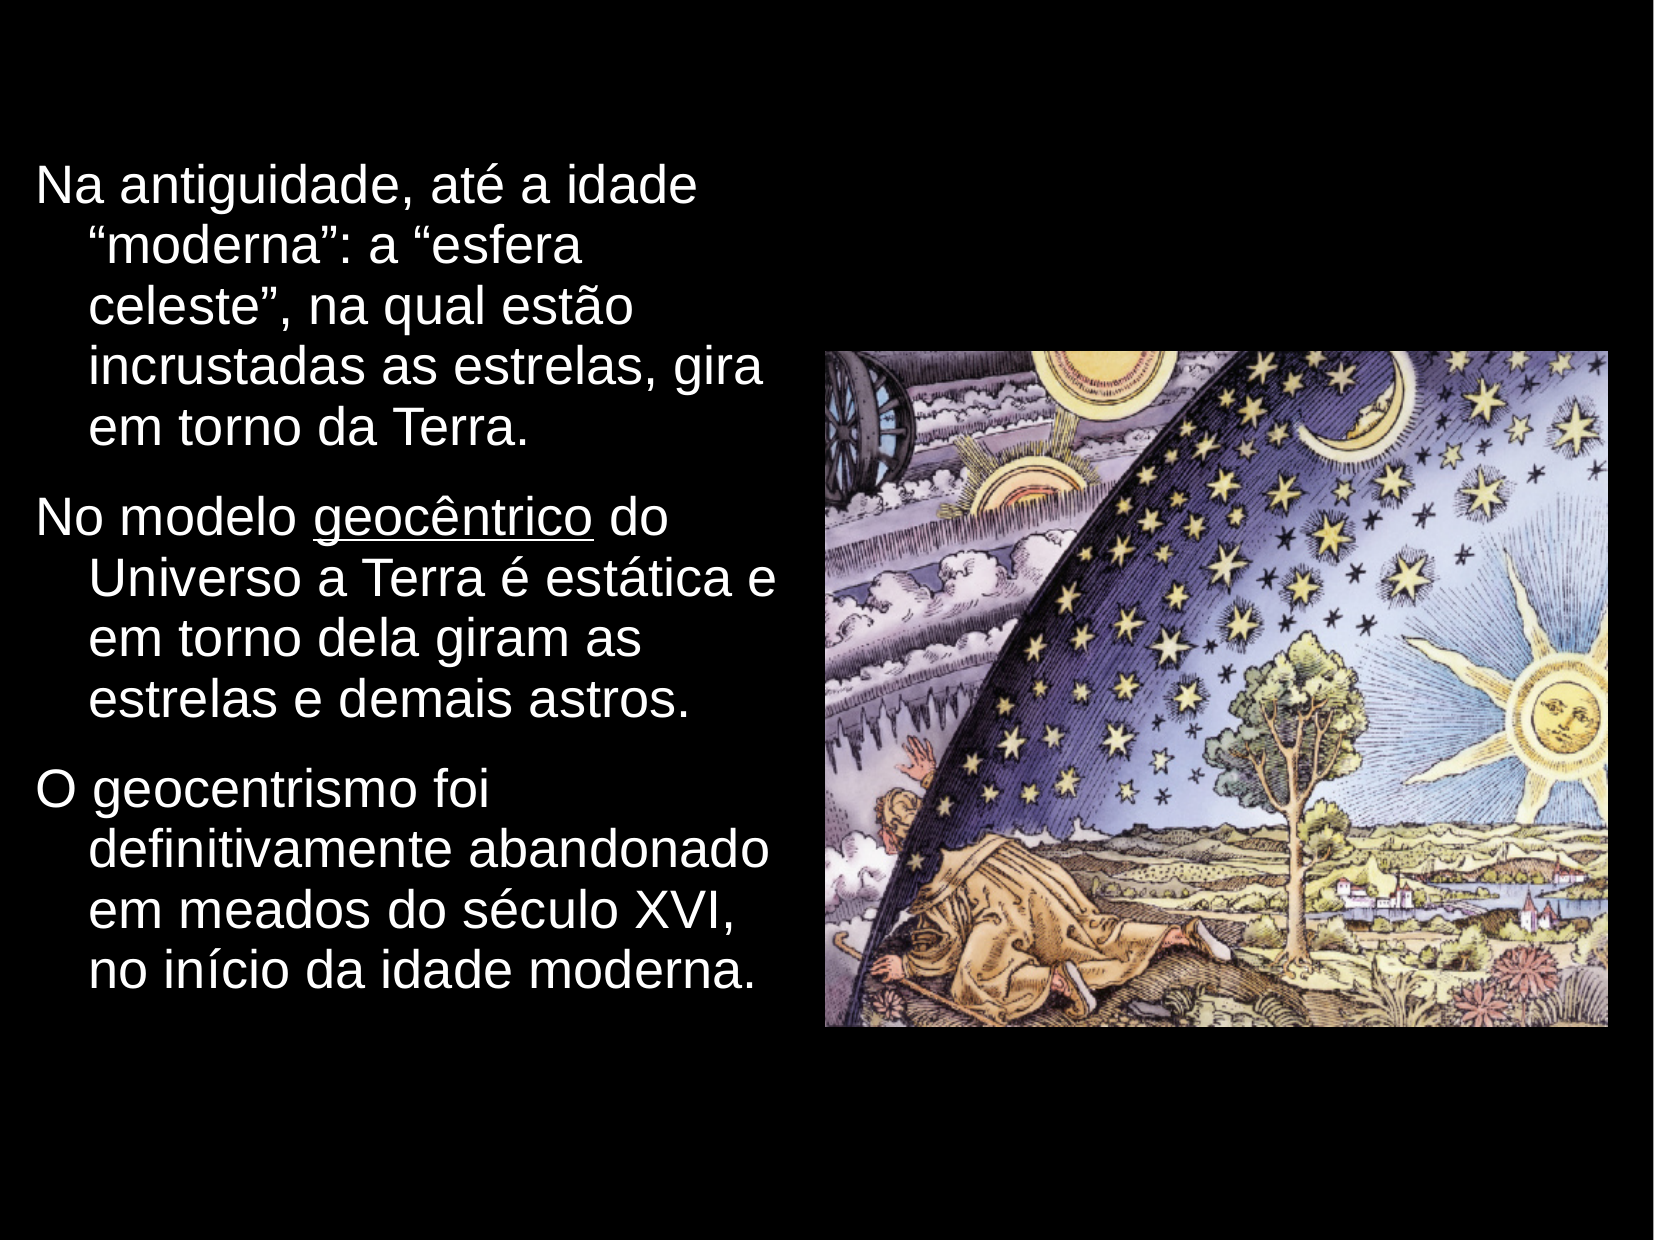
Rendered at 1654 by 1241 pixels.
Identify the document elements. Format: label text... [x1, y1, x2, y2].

list Na antiguidade, até a idade “moderna”: a “esfera celeste”, na qual estão incrustadas as estrelas, gira em torno da Terra. No modelo geocêntrico do Universo a Terra é estática e em torno dela giram as estrelas e demais astros. O geocentrismo foi definitivamente abandonado em meados do século XVI, no início da idade moderna. [17, 154, 788, 1088]
picture [825, 351, 1608, 1027]
